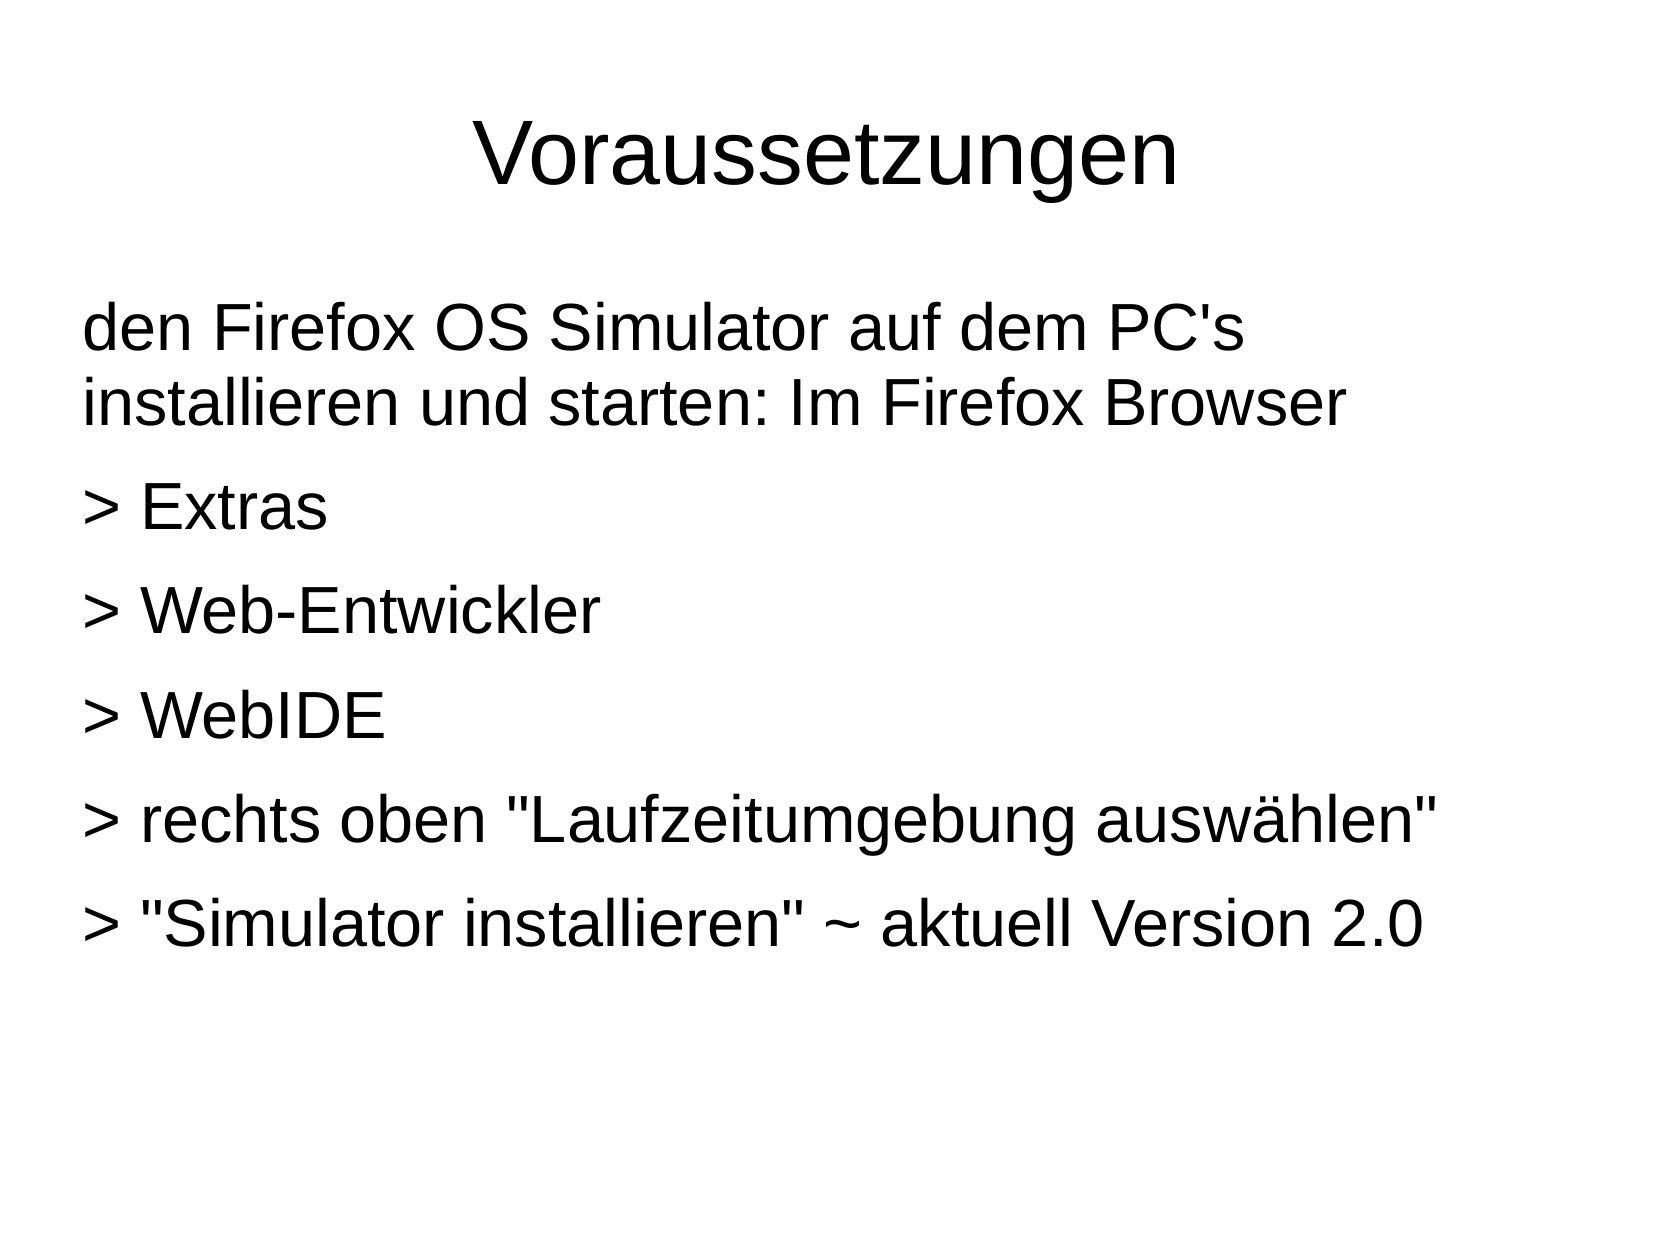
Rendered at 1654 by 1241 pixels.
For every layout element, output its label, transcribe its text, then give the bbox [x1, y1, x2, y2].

title Voraussetzungen [82, 49, 1571, 257]
list den Firefox OS Simulator auf dem PC's installieren und starten: Im Firefox Browser > Extras > Web-Entwickler > WebIDE > rechts oben "Laufzeitumgebung auswählen" > "Simulator installieren" ~ aktuell Version 2.0 [82, 290, 1571, 1010]
